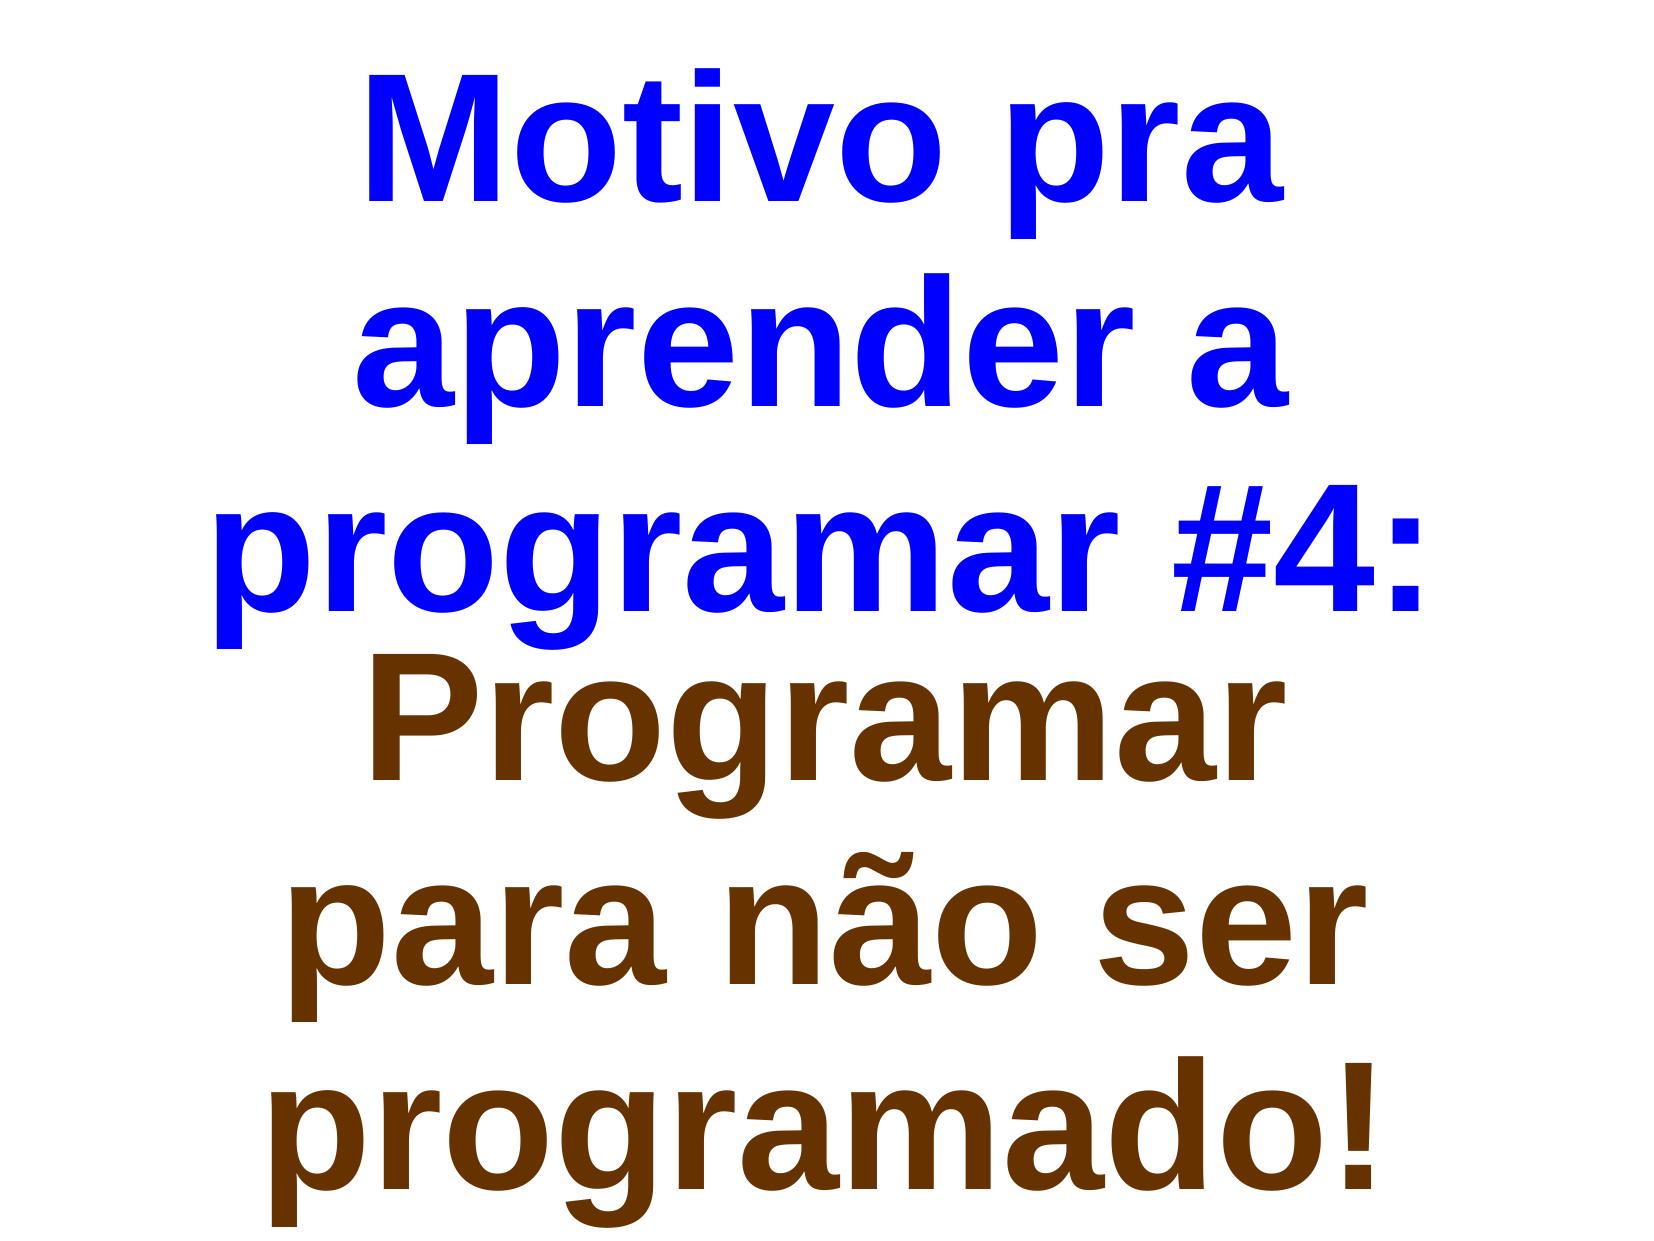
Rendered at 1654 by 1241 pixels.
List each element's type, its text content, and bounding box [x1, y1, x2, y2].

text_box Programar para não ser programado! [173, 614, 1477, 1229]
text_box Motivo pra aprender a programar #4: [0, 35, 1642, 650]
